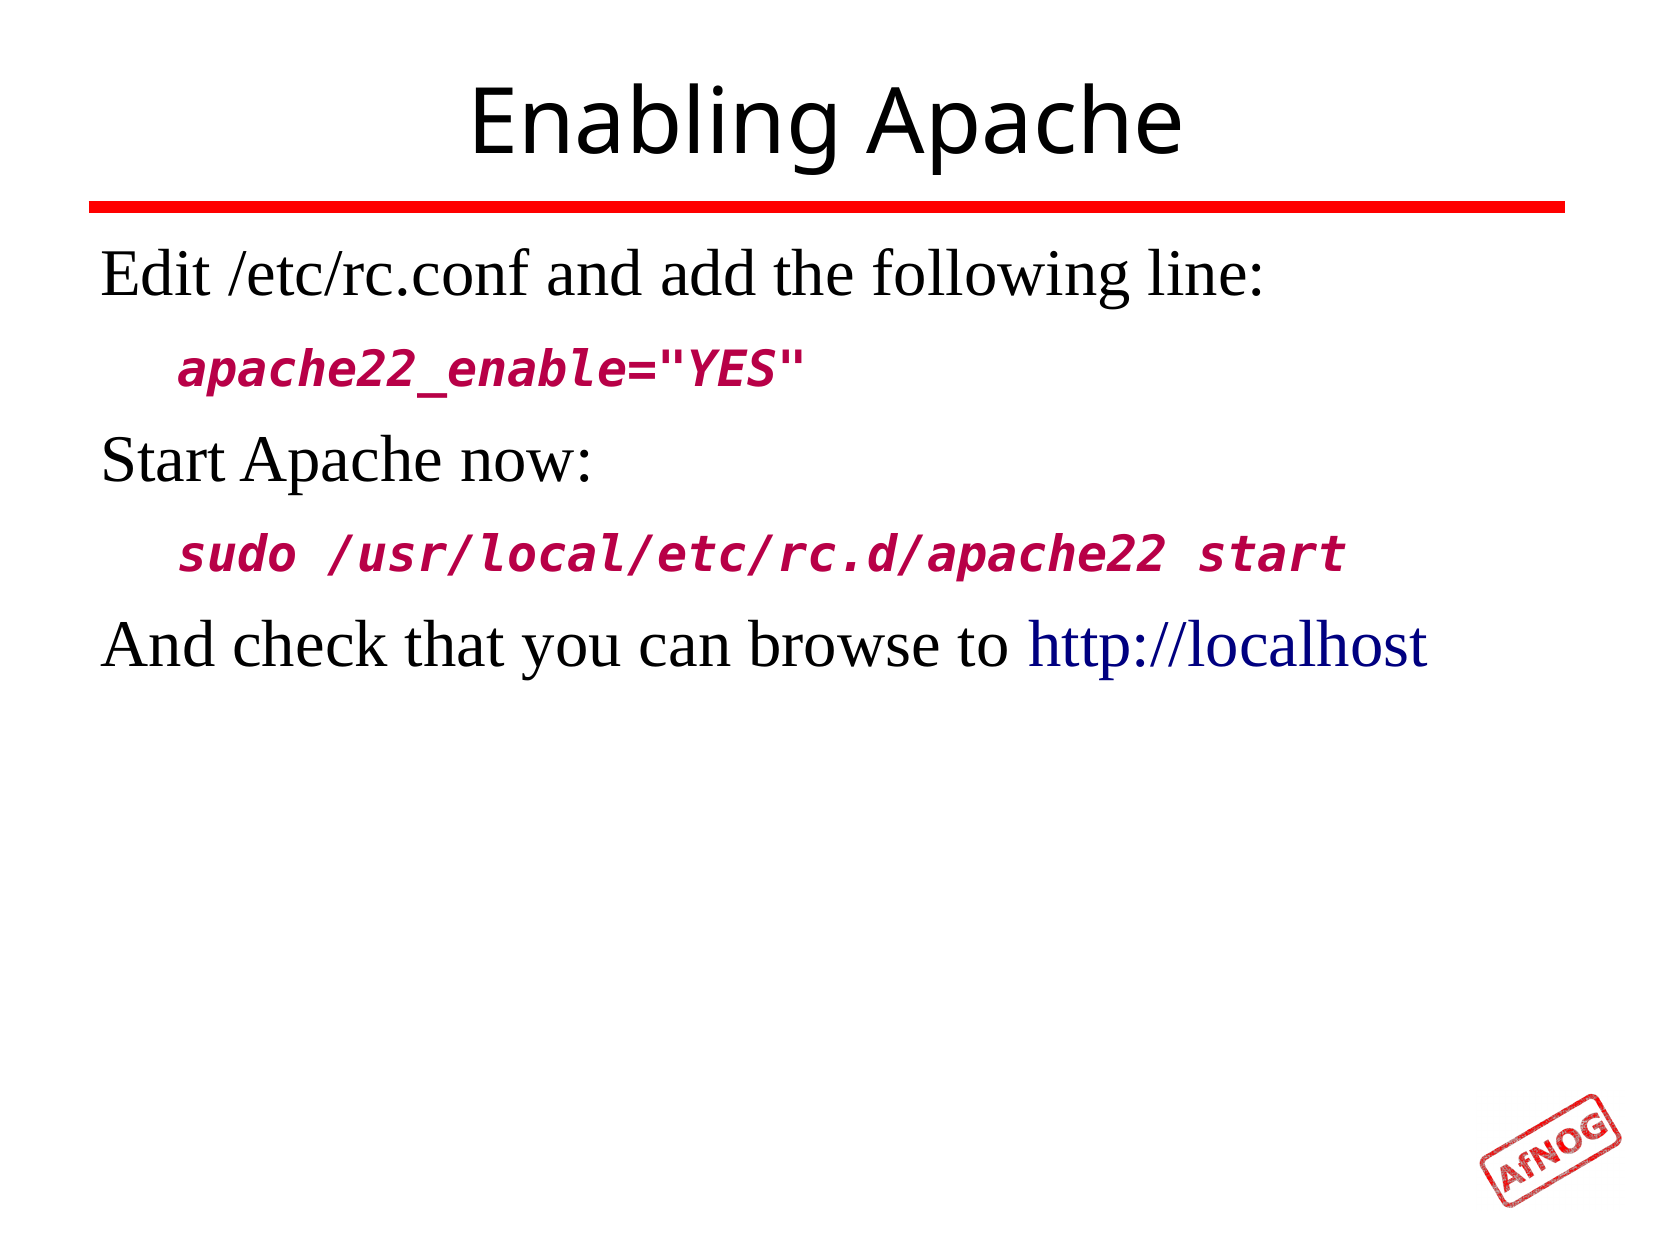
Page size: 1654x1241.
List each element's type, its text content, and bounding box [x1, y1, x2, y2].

list Edit /etc/rc.conf and add the following line: apache22_enable="YES" Start Apache now: sudo /usr/local/etc/rc.d/apache22 start And check that you can browse to http://localhost [82, 236, 1571, 1108]
picture [1476, 1090, 1625, 1211]
title Enabling Apache [88, 36, 1565, 200]
